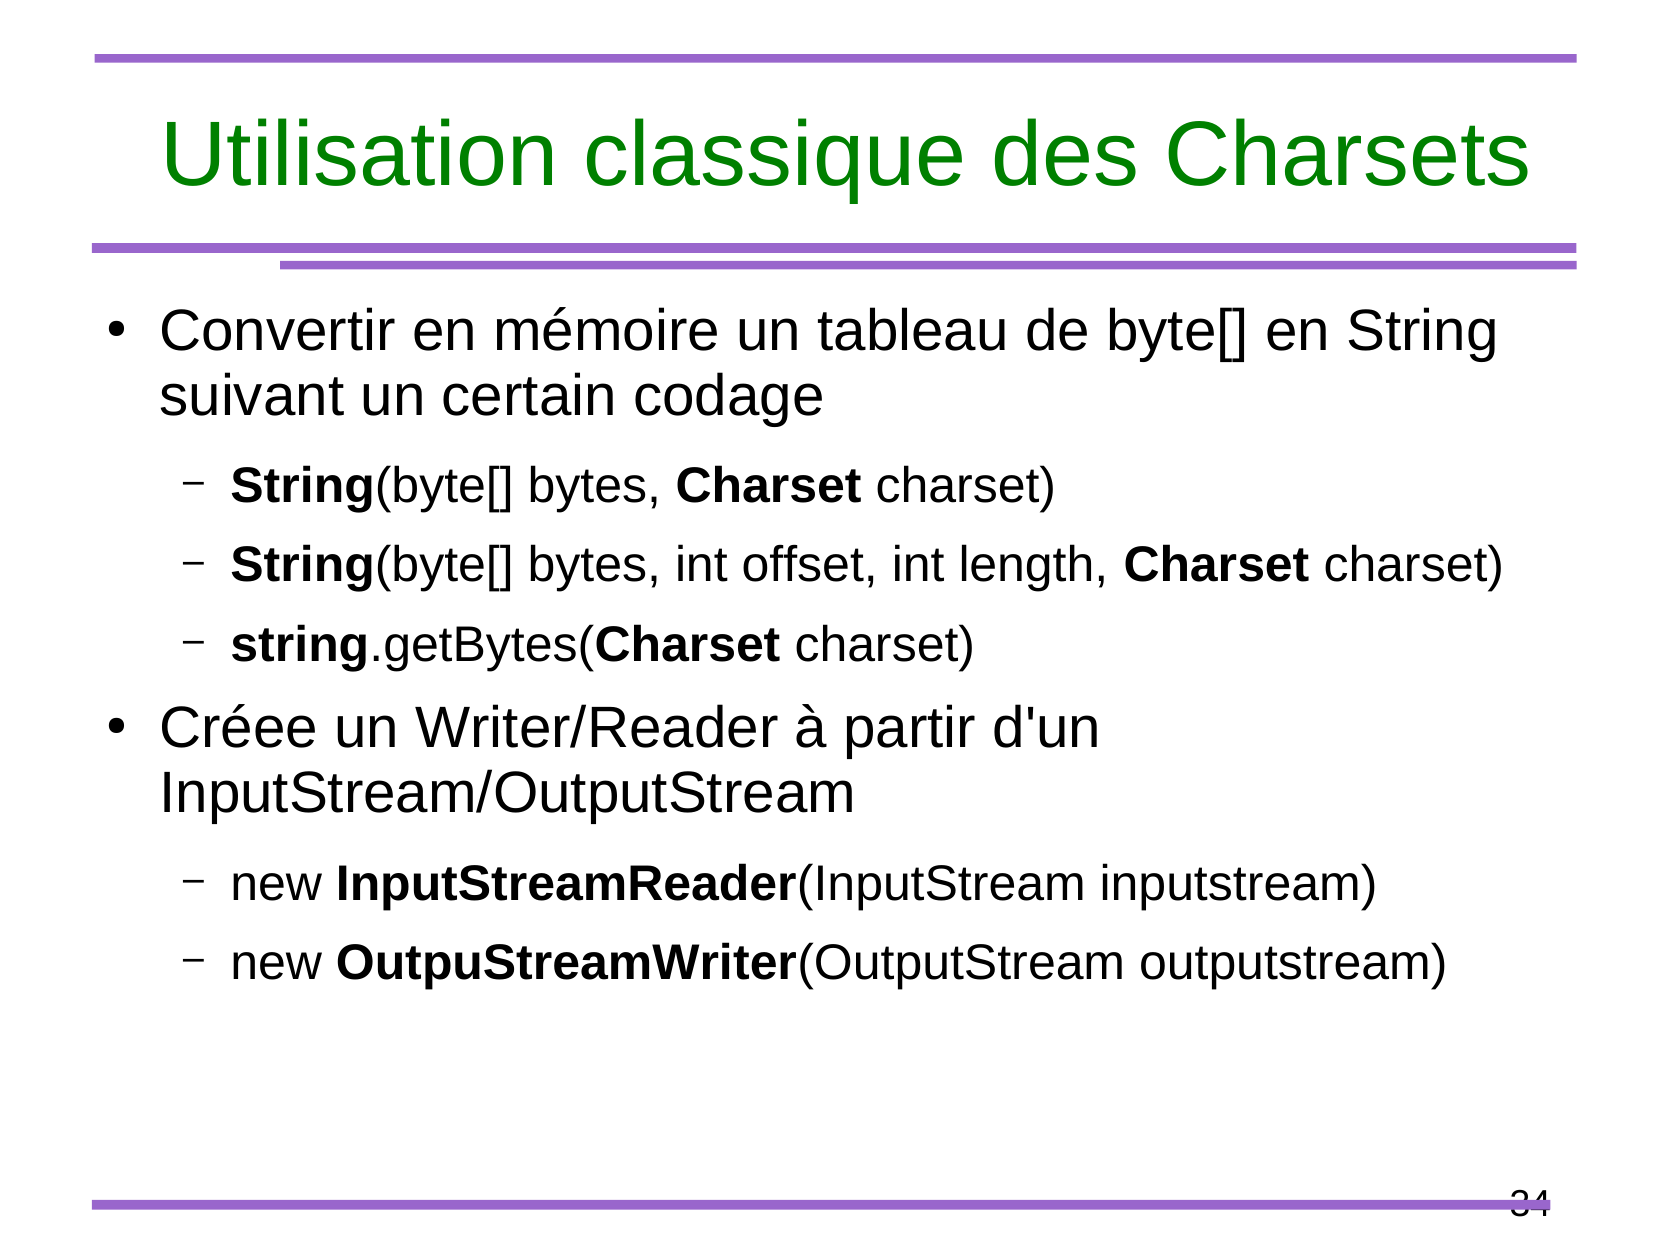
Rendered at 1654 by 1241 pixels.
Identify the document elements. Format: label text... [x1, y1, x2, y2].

title Utilisation classique des Charsets [121, 49, 1534, 257]
list Convertir en mémoire un tableau de byte[] en String suivant un certain codage String(byte[] bytes, Charset charset) String(byte[] bytes, int offset, int length, Charset charset) string.getBytes(Charset charset) Créee un Writer/Reader à partir d'un InputStream/OutputStream new InputStreamReader(InputStream inputstream) new OutpuStreamWriter(OutputStream outputstream) [88, 297, 1565, 1079]
